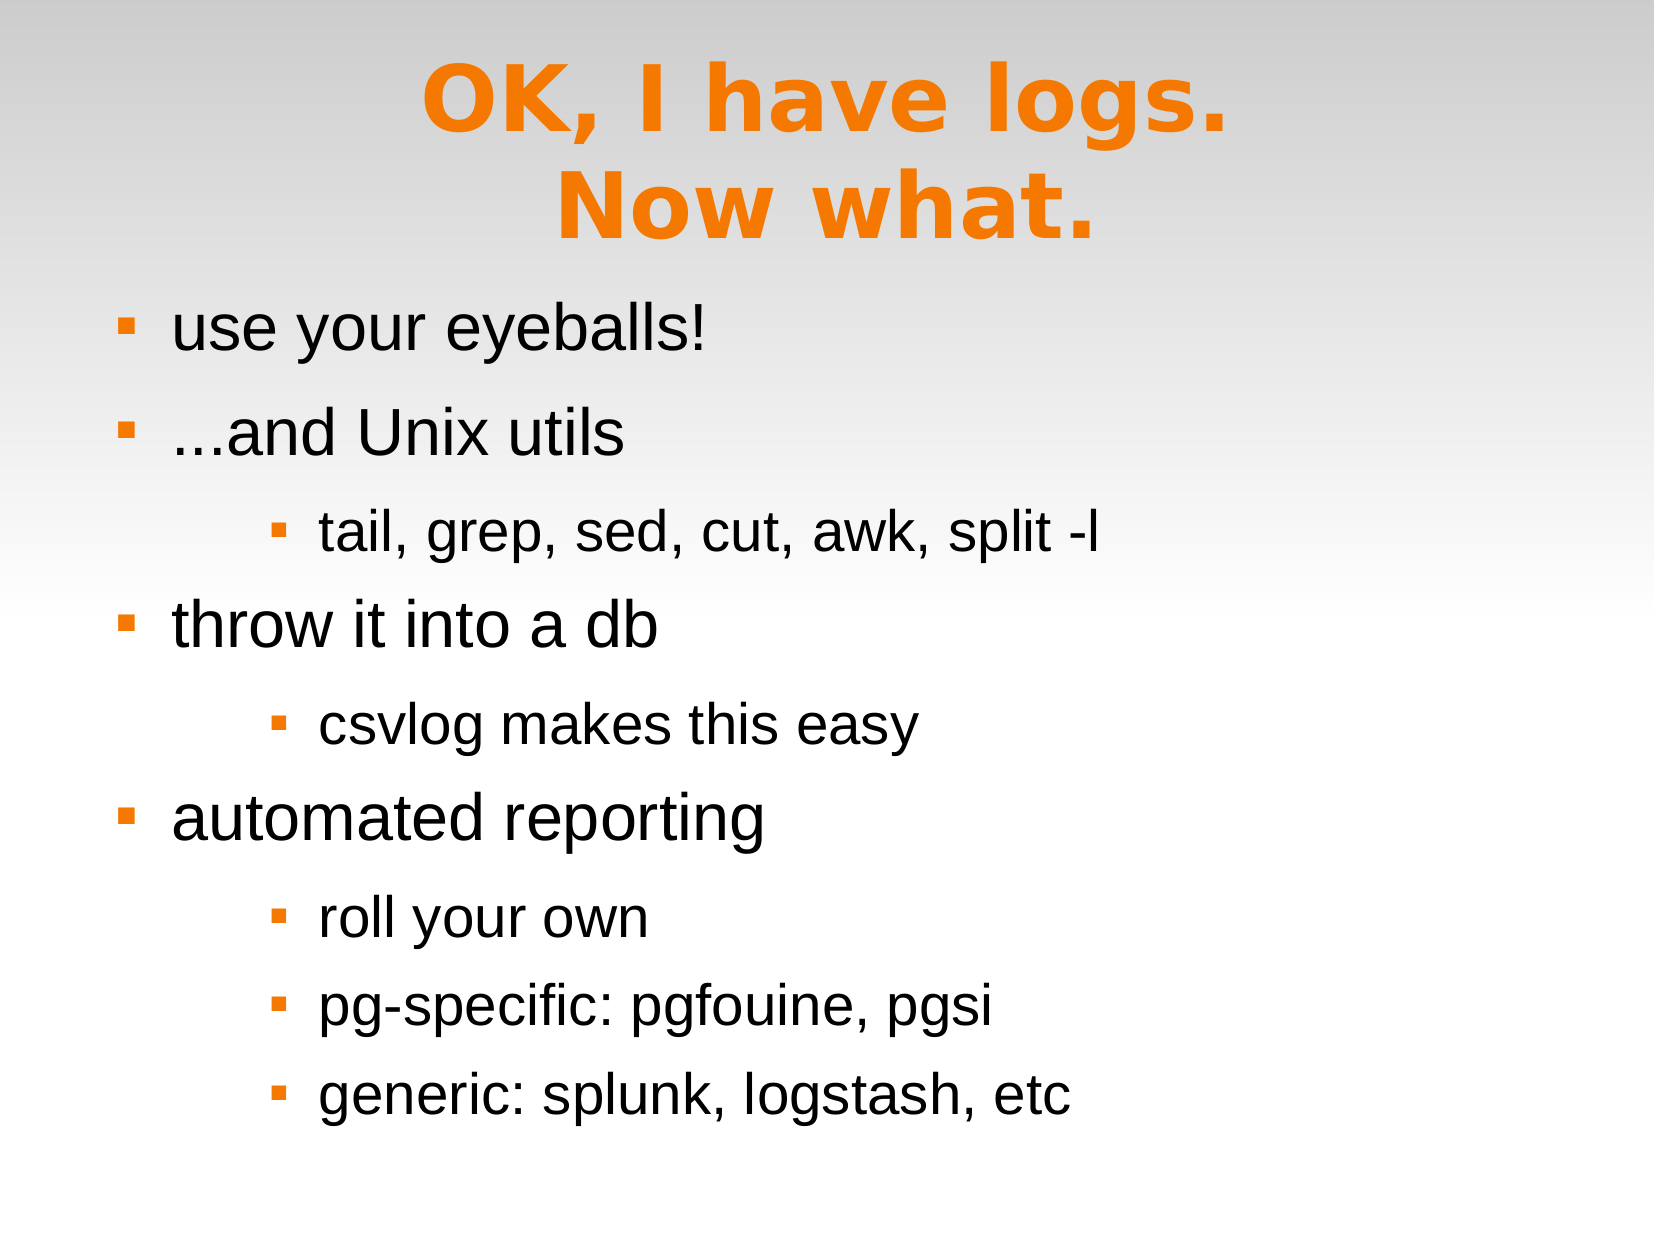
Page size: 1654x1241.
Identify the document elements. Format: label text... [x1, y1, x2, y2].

title OK, I have logs. Now what. [82, 45, 1571, 261]
list use your eyeballs! ...and Unix utils tail, grep, sed, cut, awk, split -l throw it into a db csvlog makes this easy automated reporting roll your own pg-specific: pgfouine, pgsi generic: splunk, logstash, etc [82, 290, 1571, 1127]
